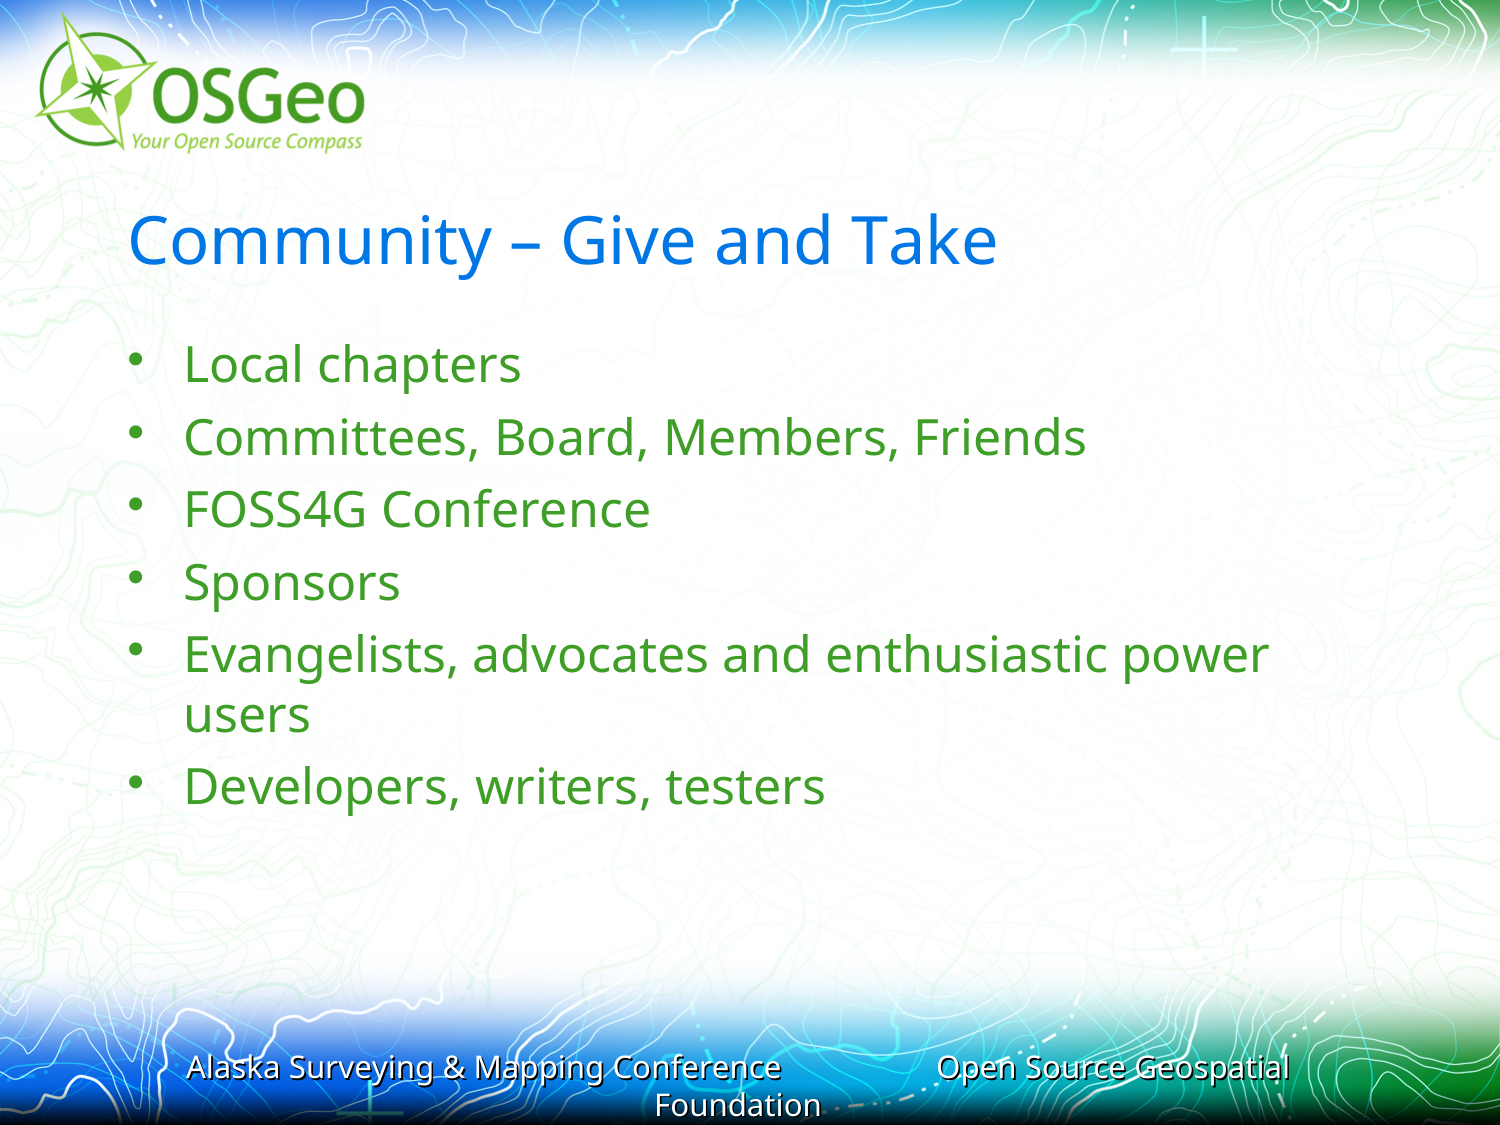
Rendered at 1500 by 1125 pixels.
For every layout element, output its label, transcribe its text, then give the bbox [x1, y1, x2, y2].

title Community – Give and Take [112, 187, 1388, 288]
picture [0, 0, 1500, 1125]
list Local chapters Committees, Board, Members, Friends FOSS4G Conference Sponsors Evangelists, advocates and enthusiastic power users Developers, writers, testers [112, 324, 1388, 1068]
